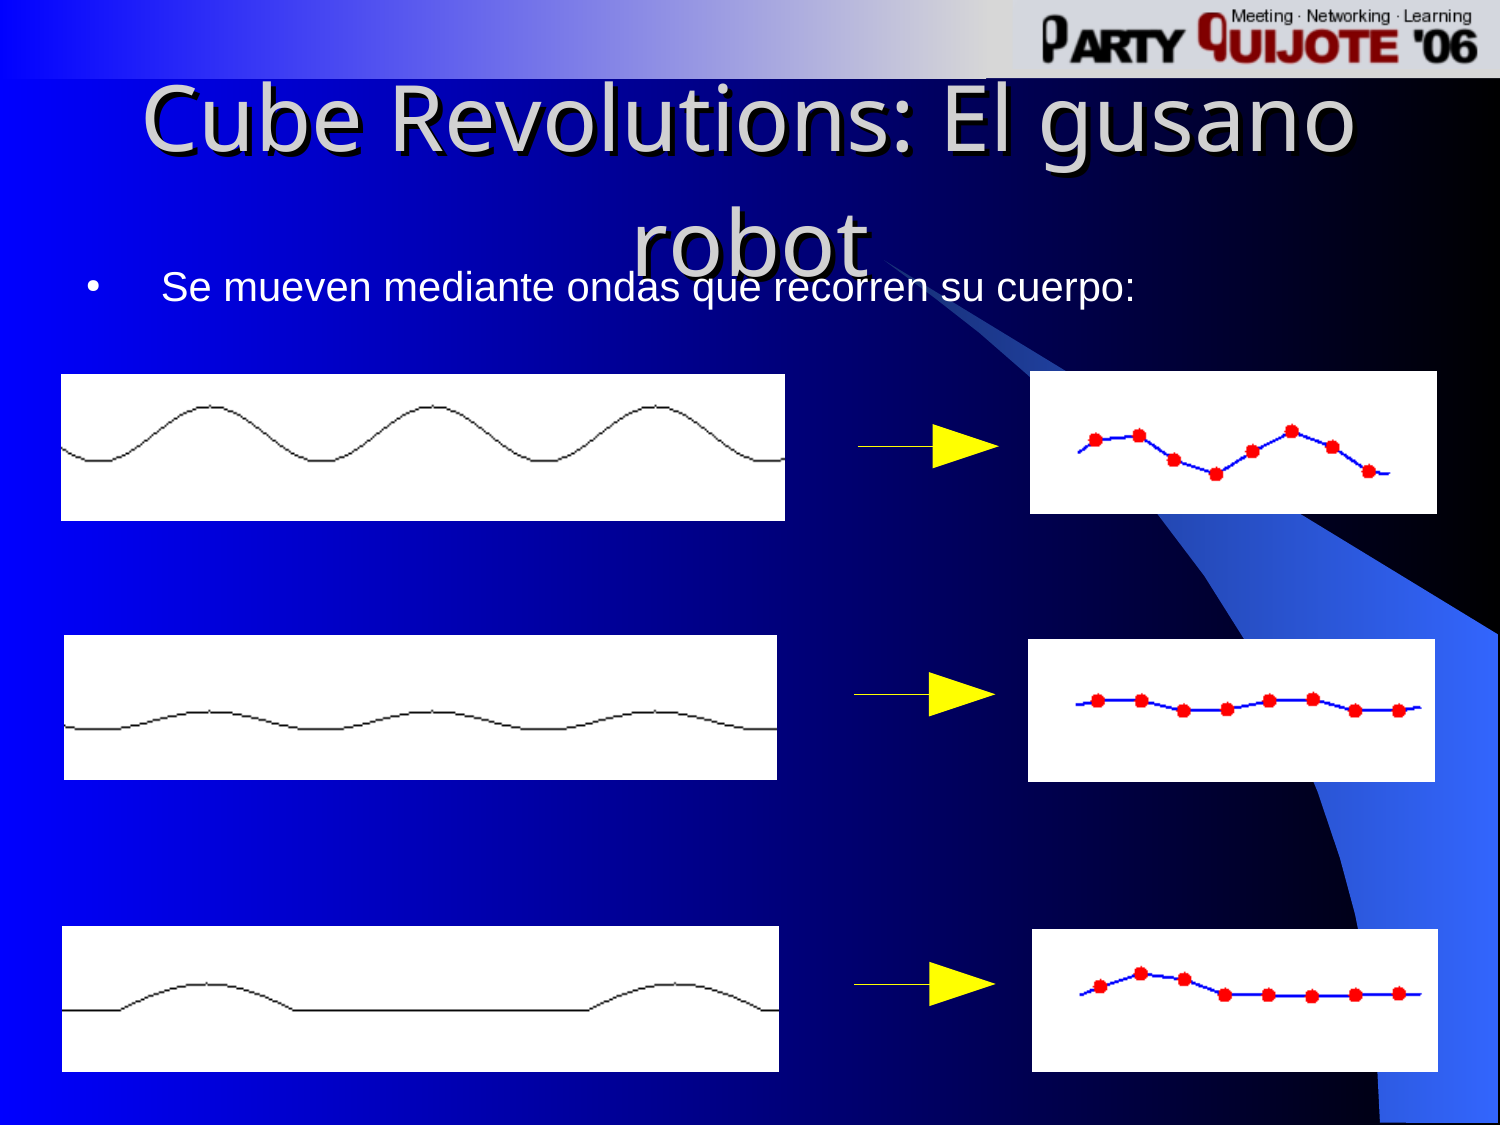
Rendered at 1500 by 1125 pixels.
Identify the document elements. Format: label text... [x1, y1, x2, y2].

picture [1028, 639, 1435, 782]
picture [1012, 0, 1500, 69]
picture [64, 635, 777, 780]
text_box Se mueven mediante ondas que recorren su cuerpo: [71, 256, 1445, 318]
picture [1032, 929, 1438, 1072]
picture [61, 374, 785, 521]
title Cube Revolutions: El gusano robot [0, 85, 1500, 273]
picture [1030, 371, 1437, 514]
picture [62, 926, 779, 1072]
text_box [0, 0, 1500, 79]
